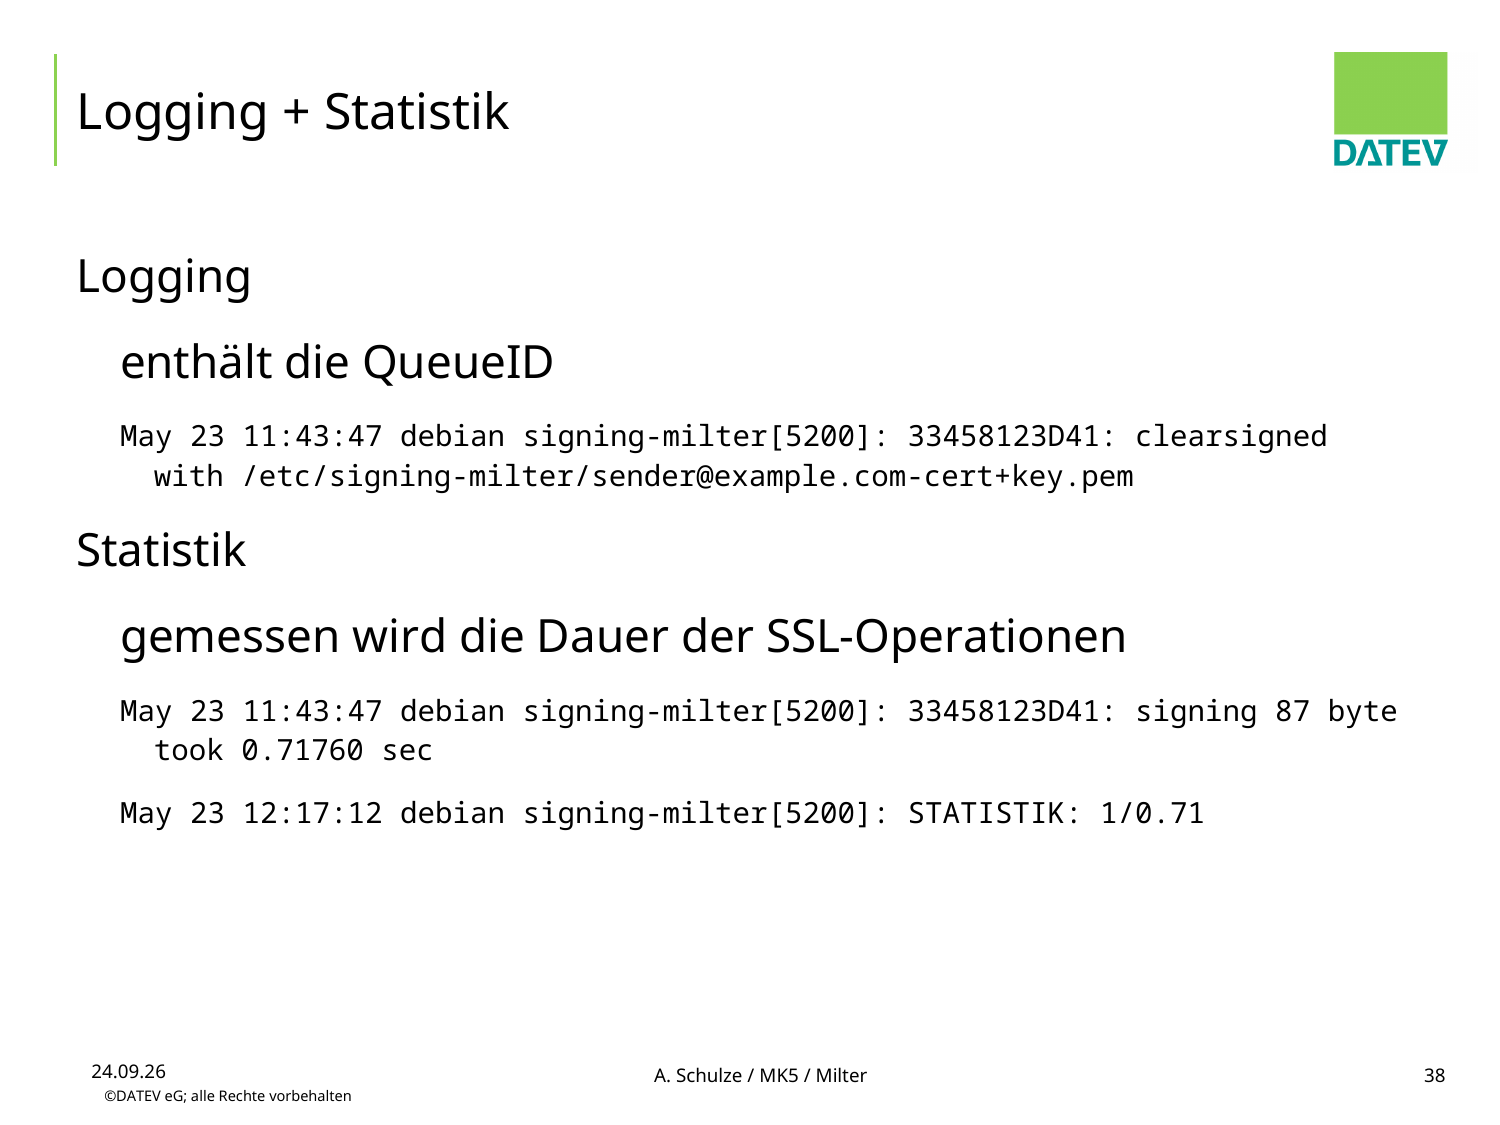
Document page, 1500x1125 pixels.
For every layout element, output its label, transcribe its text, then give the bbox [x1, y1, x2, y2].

list Logging enthält die QueueID May 23 11:43:47 debian signing-milter[5200]: 33458123D41: clearsigned with /etc/signing-milter/sender@example.com-cert+key.pem Statistik gemessen wird die Dauer der SSL-Operationen May 23 11:43:47 debian signing-milter[5200]: 33458123D41: signing 87 byte took 0.71760 sec May 23 12:17:12 debian signing-milter[5200]: STATISTIK: 1/0.71 [76, 243, 1447, 1026]
title Logging + Statistik [76, 46, 1235, 174]
picture [1333, 52, 1478, 173]
